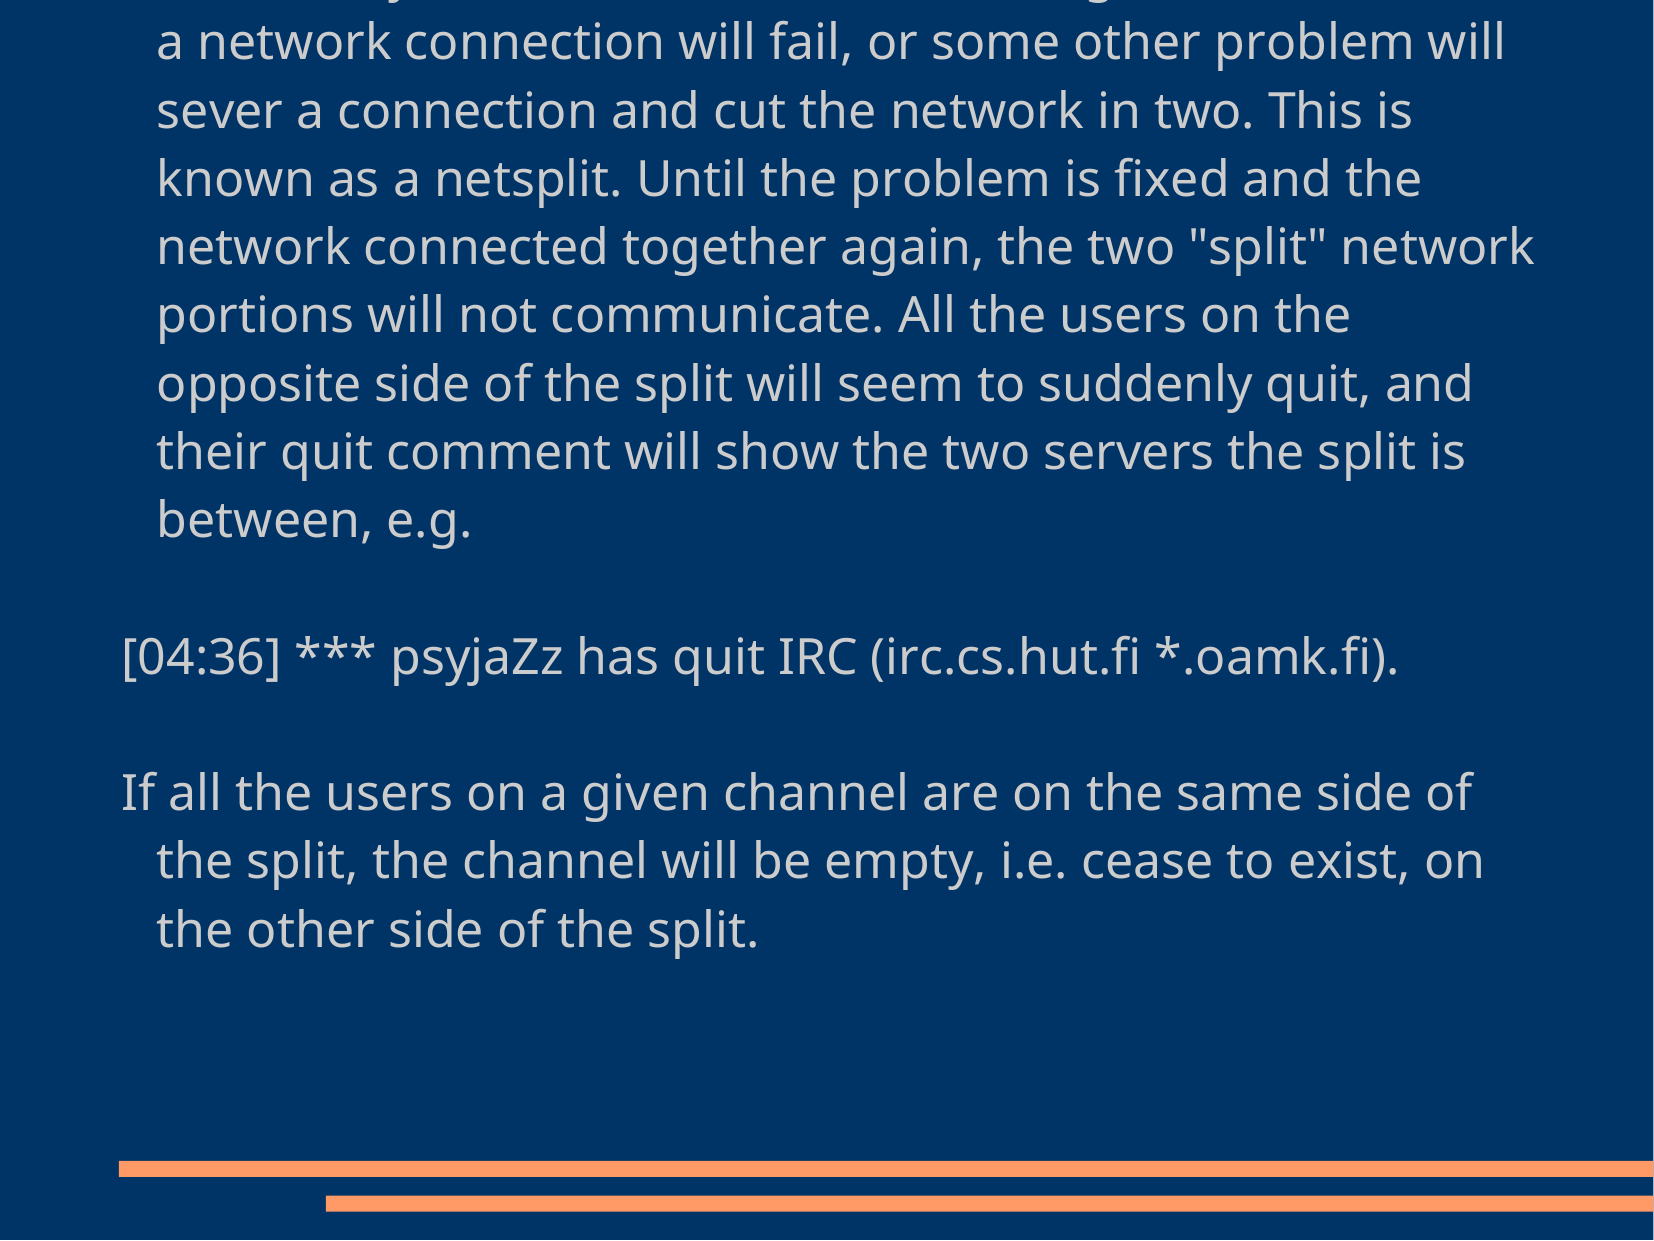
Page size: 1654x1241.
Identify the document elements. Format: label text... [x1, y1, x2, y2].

subtitle Occasionally, on an IRC network, a routing server will reboot, a network connection will fail, or some other problem will sever a connection and cut the network in two. This is known as a netsplit. Until the problem is fixed and the network connected together again, the two "split" network portions will not communicate. All the users on the opposite side of the split will seem to suddenly quit, and their quit comment will show the two servers the split is between, e.g. [04:36] *** psyjaZz has quit IRC (irc.cs.hut.fi *.oamk.fi). If all the users on a given channel are on the same side of the split, the channel will be empty, i.e. cease to exist, on the other side of the split. [121, 37, 1561, 863]
